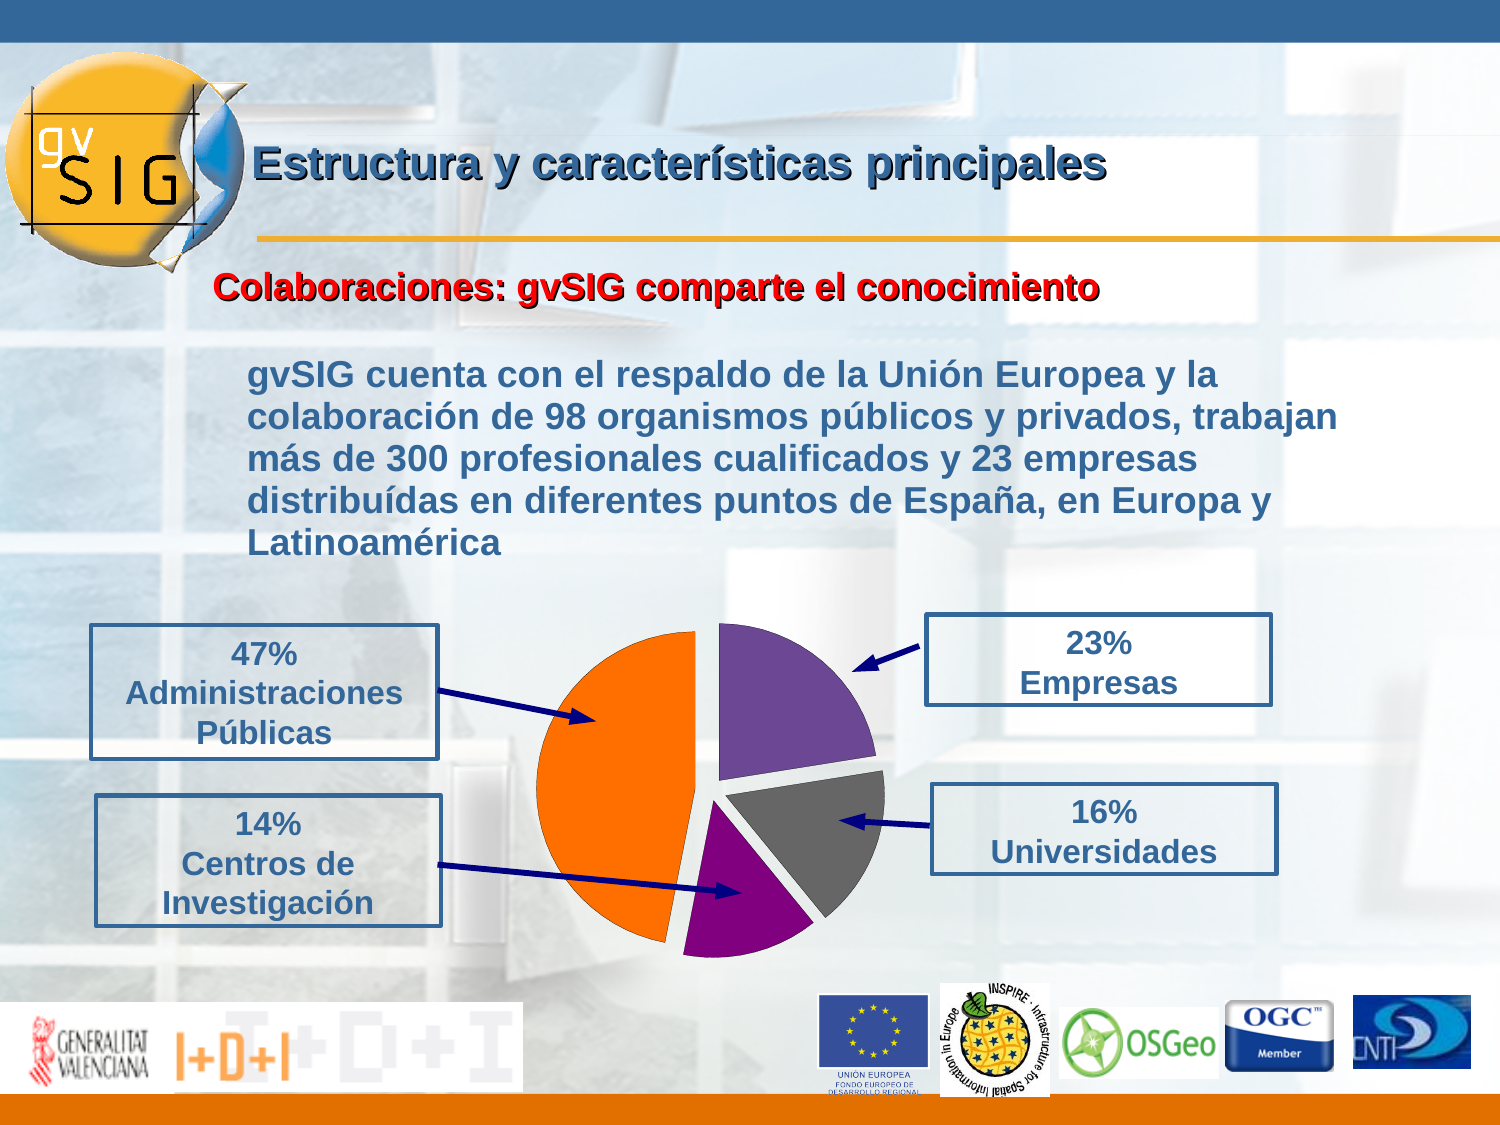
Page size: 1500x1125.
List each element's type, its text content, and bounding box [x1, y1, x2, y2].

picture [536, 623, 886, 959]
picture [817, 993, 930, 1095]
picture [940, 983, 1050, 1097]
text_box Estructura y características principales [236, 131, 1500, 206]
picture [0, 49, 250, 276]
picture [0, 1002, 523, 1094]
picture [1225, 1000, 1334, 1072]
text_box 14% Centros de Investigación [95, 795, 441, 992]
text_box 23% Empresas [926, 614, 1272, 745]
text_box Colaboraciones: gvSIG comparte el conocimiento [197, 260, 1500, 325]
picture [1059, 1007, 1219, 1079]
text_box 16% Universidades [931, 783, 1277, 915]
picture [1353, 995, 1471, 1069]
text_box gvSIG cuenta con el respaldo de la Unión Europea y la colaboración de 98 organismos públicos y privados, trabajan más de 300 profesionales cualificados y 23 empresas distribuídas en diferentes puntos de España, en Europa y Latinoamérica [232, 346, 1417, 572]
text_box 47% Administraciones Públicas [91, 624, 438, 818]
